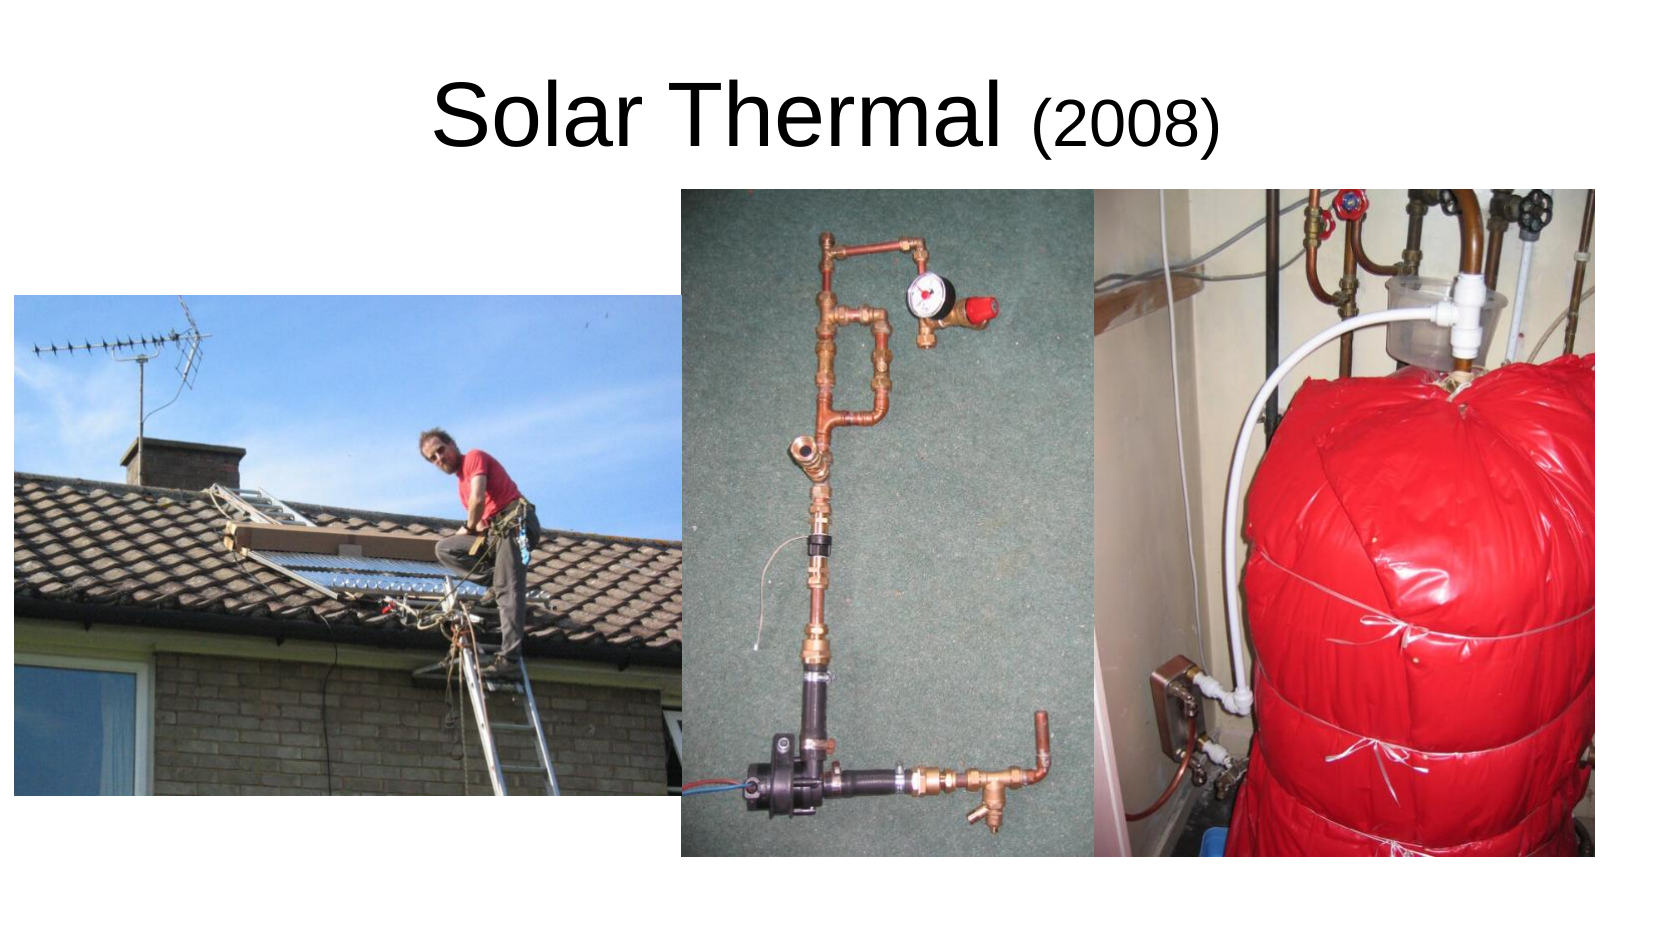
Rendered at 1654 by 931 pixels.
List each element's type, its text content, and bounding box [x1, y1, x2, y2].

title Solar Thermal (2008) [82, 37, 1571, 193]
picture [14, 189, 1595, 857]
